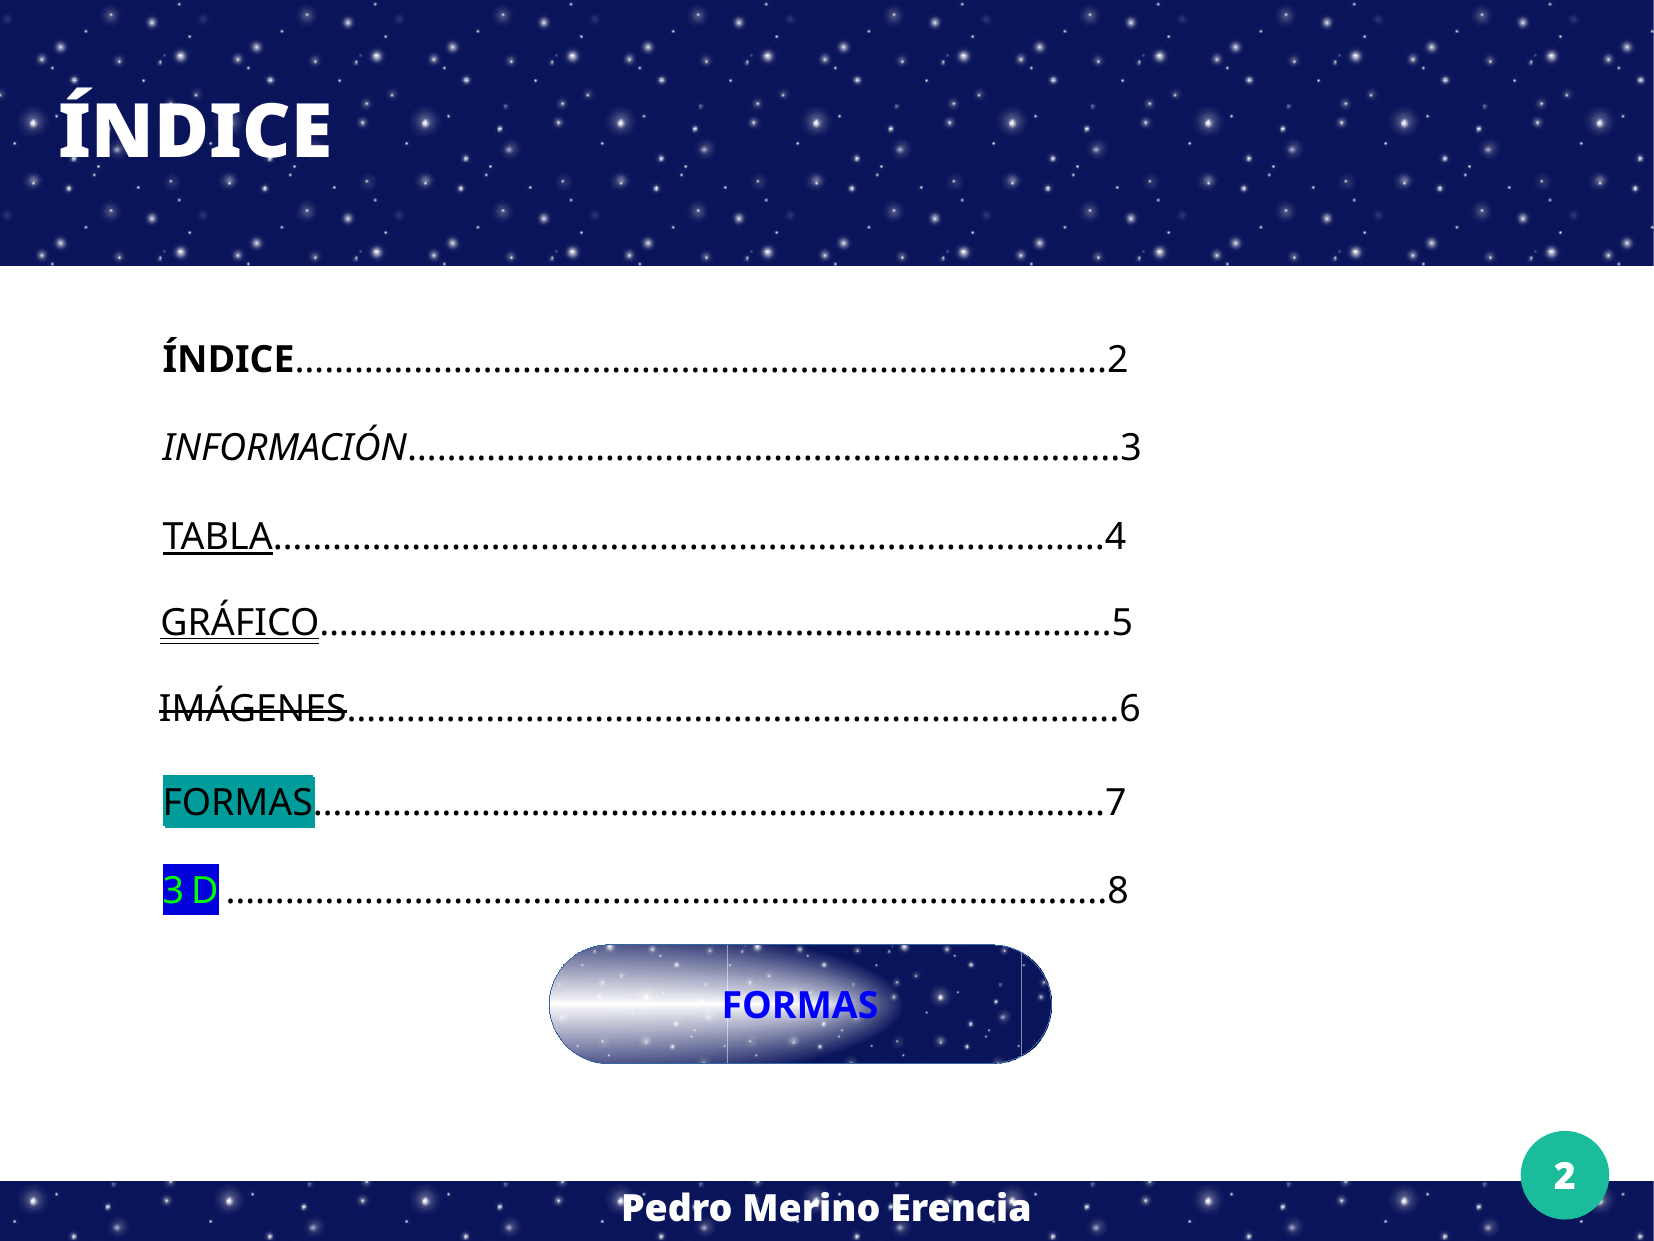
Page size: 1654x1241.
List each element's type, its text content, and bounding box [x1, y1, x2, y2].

text_box INFORMACIÓN……………………………………………………………...3 [147, 413, 1359, 470]
picture [0, 0, 1654, 266]
text_box GRÁFICO……………………………………………………………………..5 [145, 588, 1364, 645]
title ÍNDICE [59, 49, 1595, 207]
text_box FORMAS……………………………………………………………………..7 [147, 767, 1355, 825]
text_box IMÁGENES……..…………………………………………………………….6 [144, 674, 1362, 731]
text_box 3D………………………………………...…………………………………..8 [147, 856, 1360, 914]
text_box TABLA………………………………………………………………………...4 [147, 501, 1358, 559]
picture [0, 1181, 1654, 1241]
text_box ÍNDICE………………………………………………..……………………..2 [147, 324, 1361, 393]
text_box FORMAS [549, 944, 1052, 1064]
